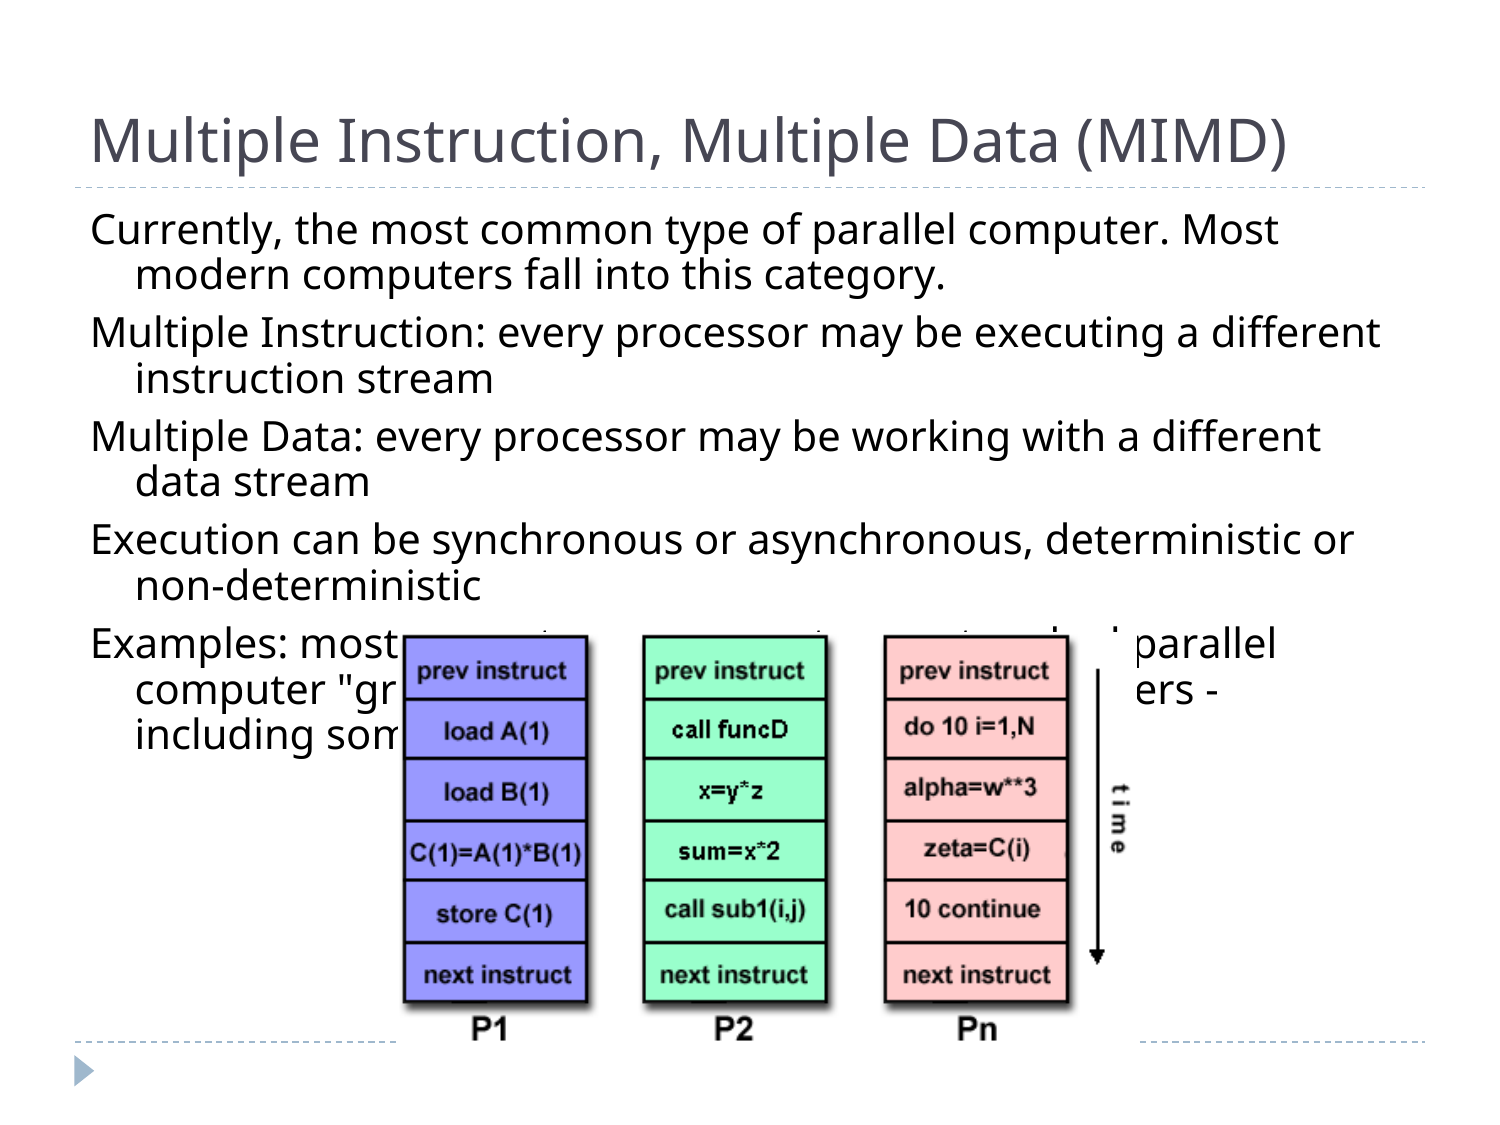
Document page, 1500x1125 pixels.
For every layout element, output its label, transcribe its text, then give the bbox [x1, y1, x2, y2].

picture [398, 632, 1137, 1046]
list Currently, the most common type of parallel computer. Most modern computers fall into this category. Multiple Instruction: every processor may be executing a different instruction stream Multiple Data: every processor may be working with a different data stream Execution can be synchronous or asynchronous, deterministic or non-deterministic Examples: most current supercomputers, networked parallel computer "grids" and multi-processor SMP computers - including some types of PCs. [75, 199, 1426, 718]
title Multiple Instruction, Multiple Data (MIMD) [75, 24, 1426, 188]
